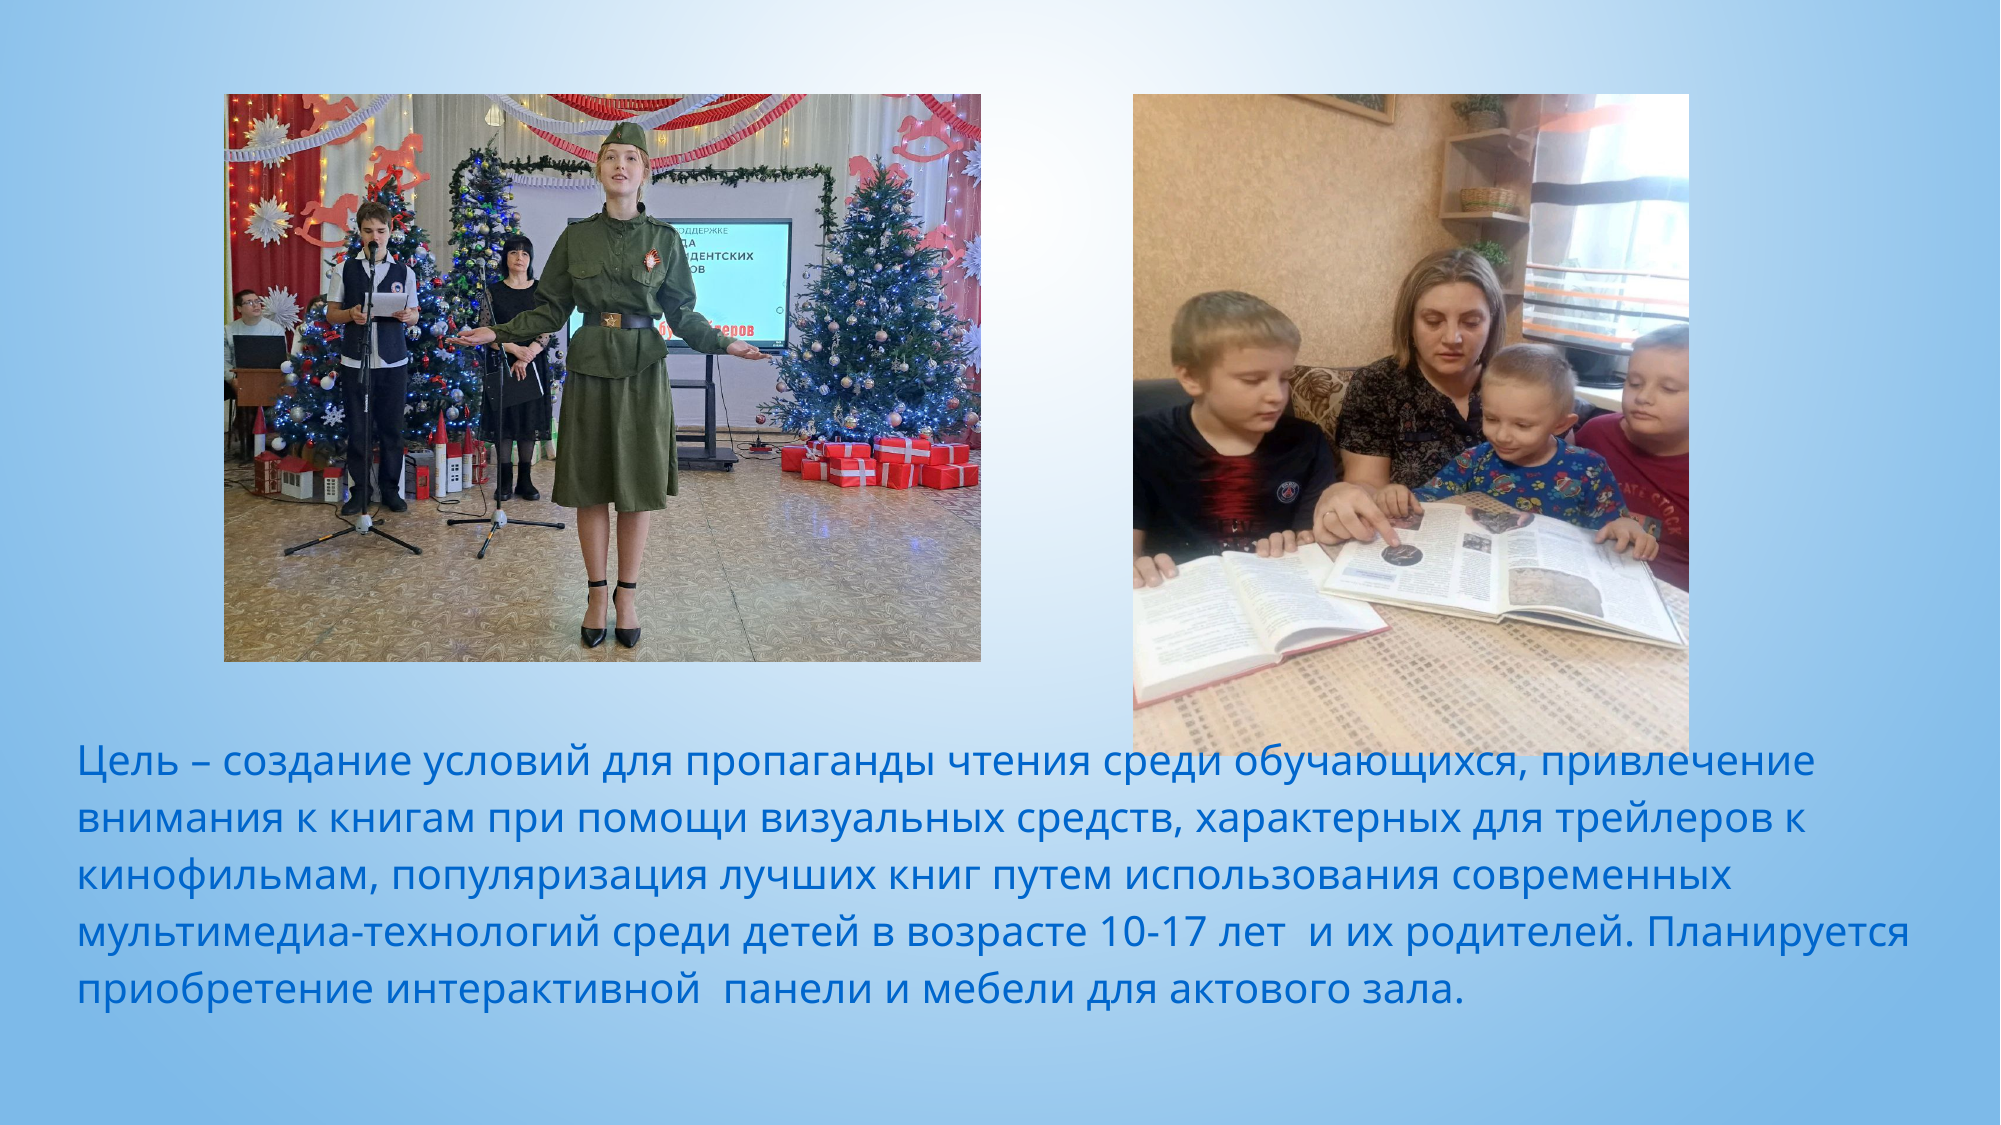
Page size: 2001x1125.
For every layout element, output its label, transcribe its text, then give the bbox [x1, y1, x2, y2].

text_box Цель – создание условий для пропаганды чтения среди обучающихся, привлечение внимания к книгам при помощи визуальных средств, характерных для трейлеров к кинофильмам, популяризация лучших книг путем использования современных мультимедиа-технологий среди детей в возрасте 10-17 лет и их родителей. Планируется приобретение интерактивной панели и мебели для актового зала. [61, 723, 1961, 981]
picture [0, 0, 2000, 1125]
